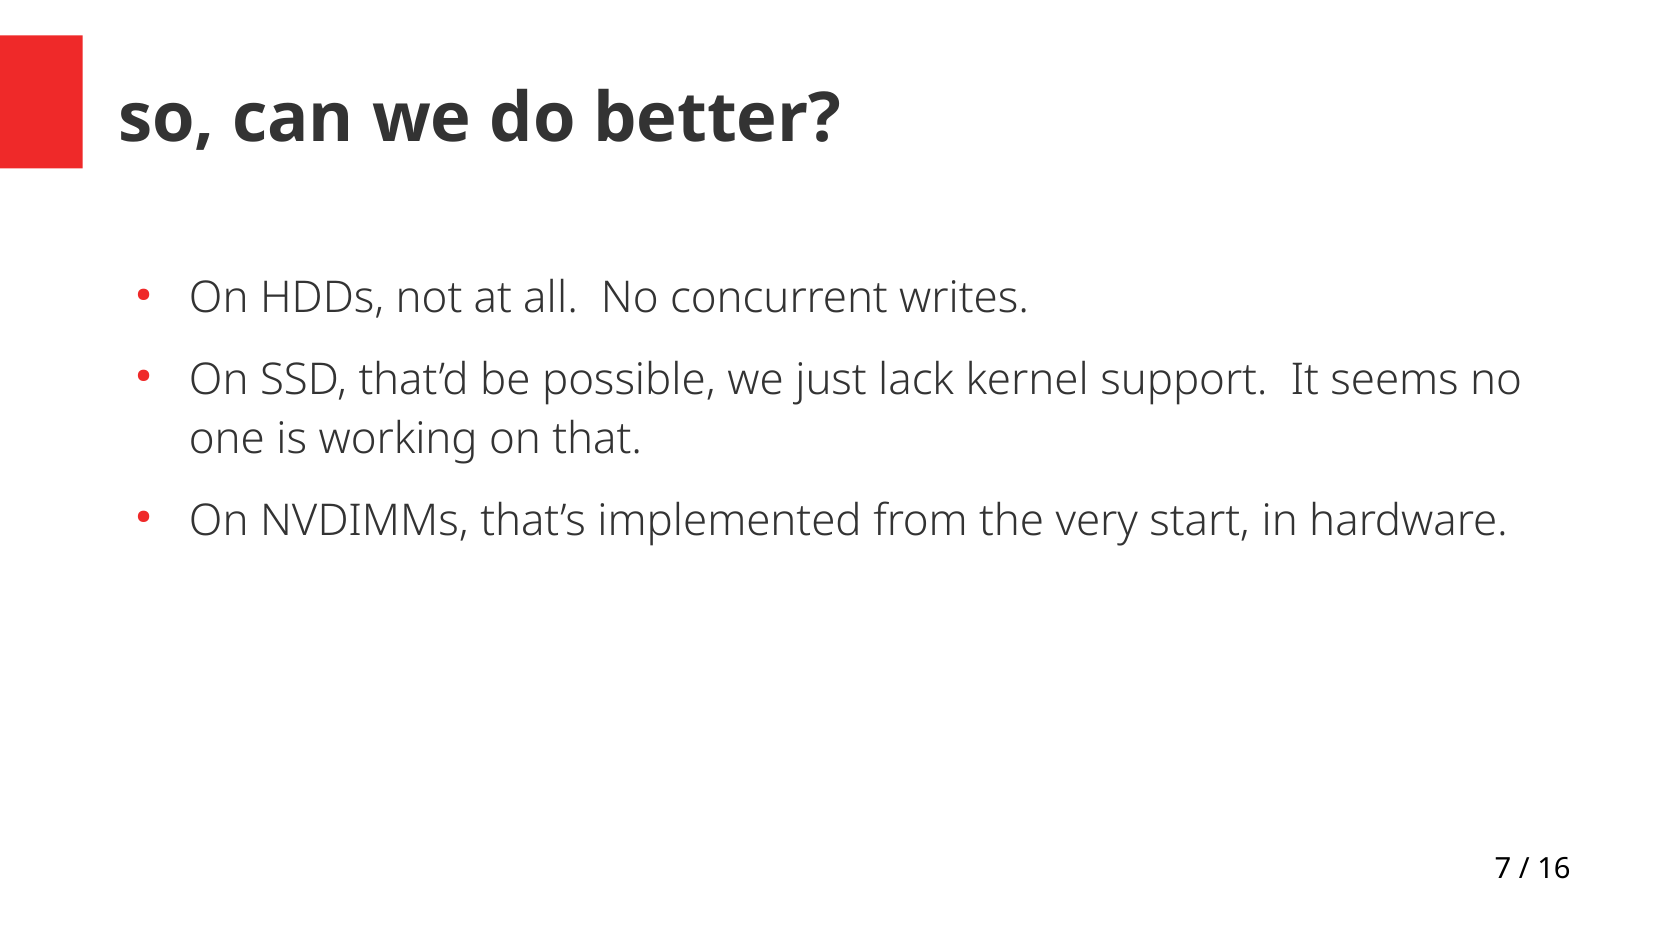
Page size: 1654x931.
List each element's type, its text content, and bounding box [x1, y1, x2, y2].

list On HDDs, not at all. No concurrent writes. On SSD, that’d be possible, we just lack kernel support. It seems no one is working on that. On NVDIMMs, that’s implemented from the very start, in hardware. [118, 265, 1536, 806]
title so, can we do better? [118, 37, 1571, 193]
